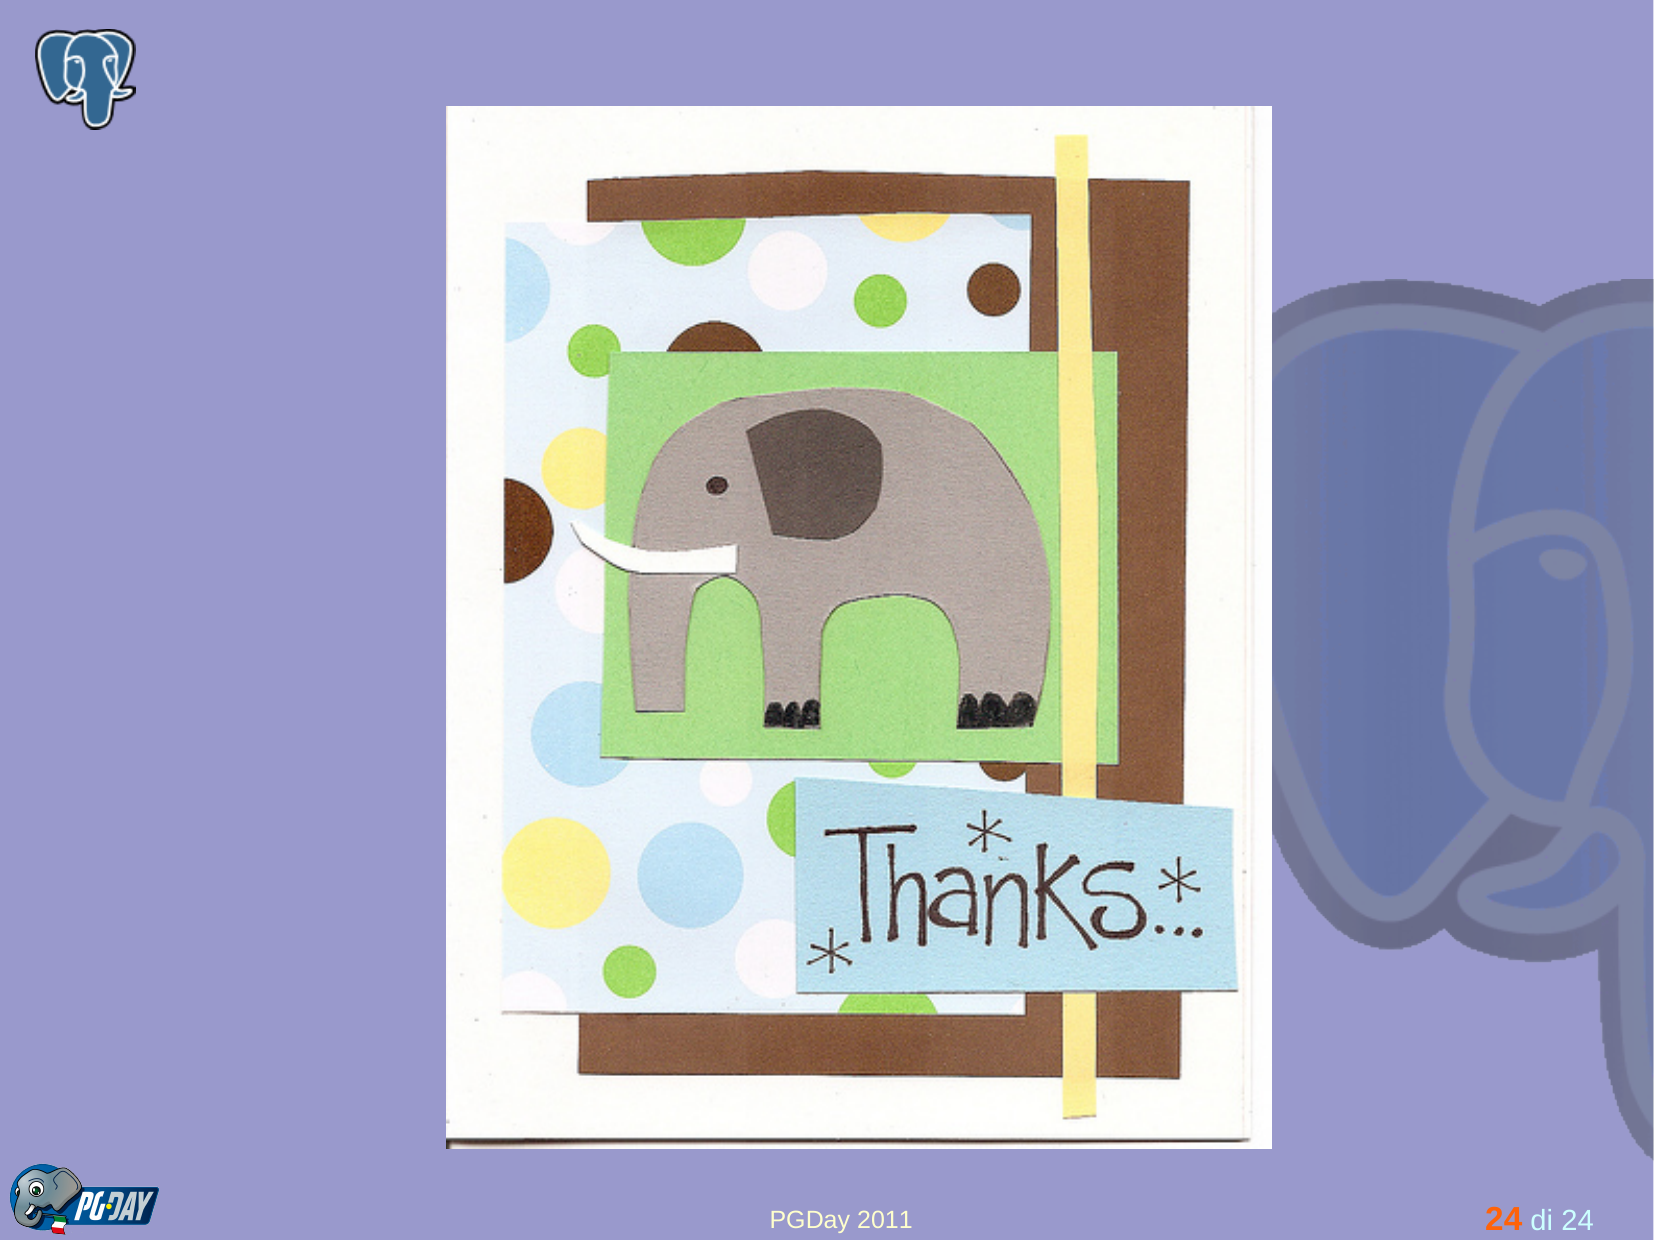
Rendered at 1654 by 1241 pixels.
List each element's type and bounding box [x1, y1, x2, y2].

picture [9, 1163, 160, 1236]
picture [35, 29, 136, 130]
picture [446, 106, 1654, 1182]
